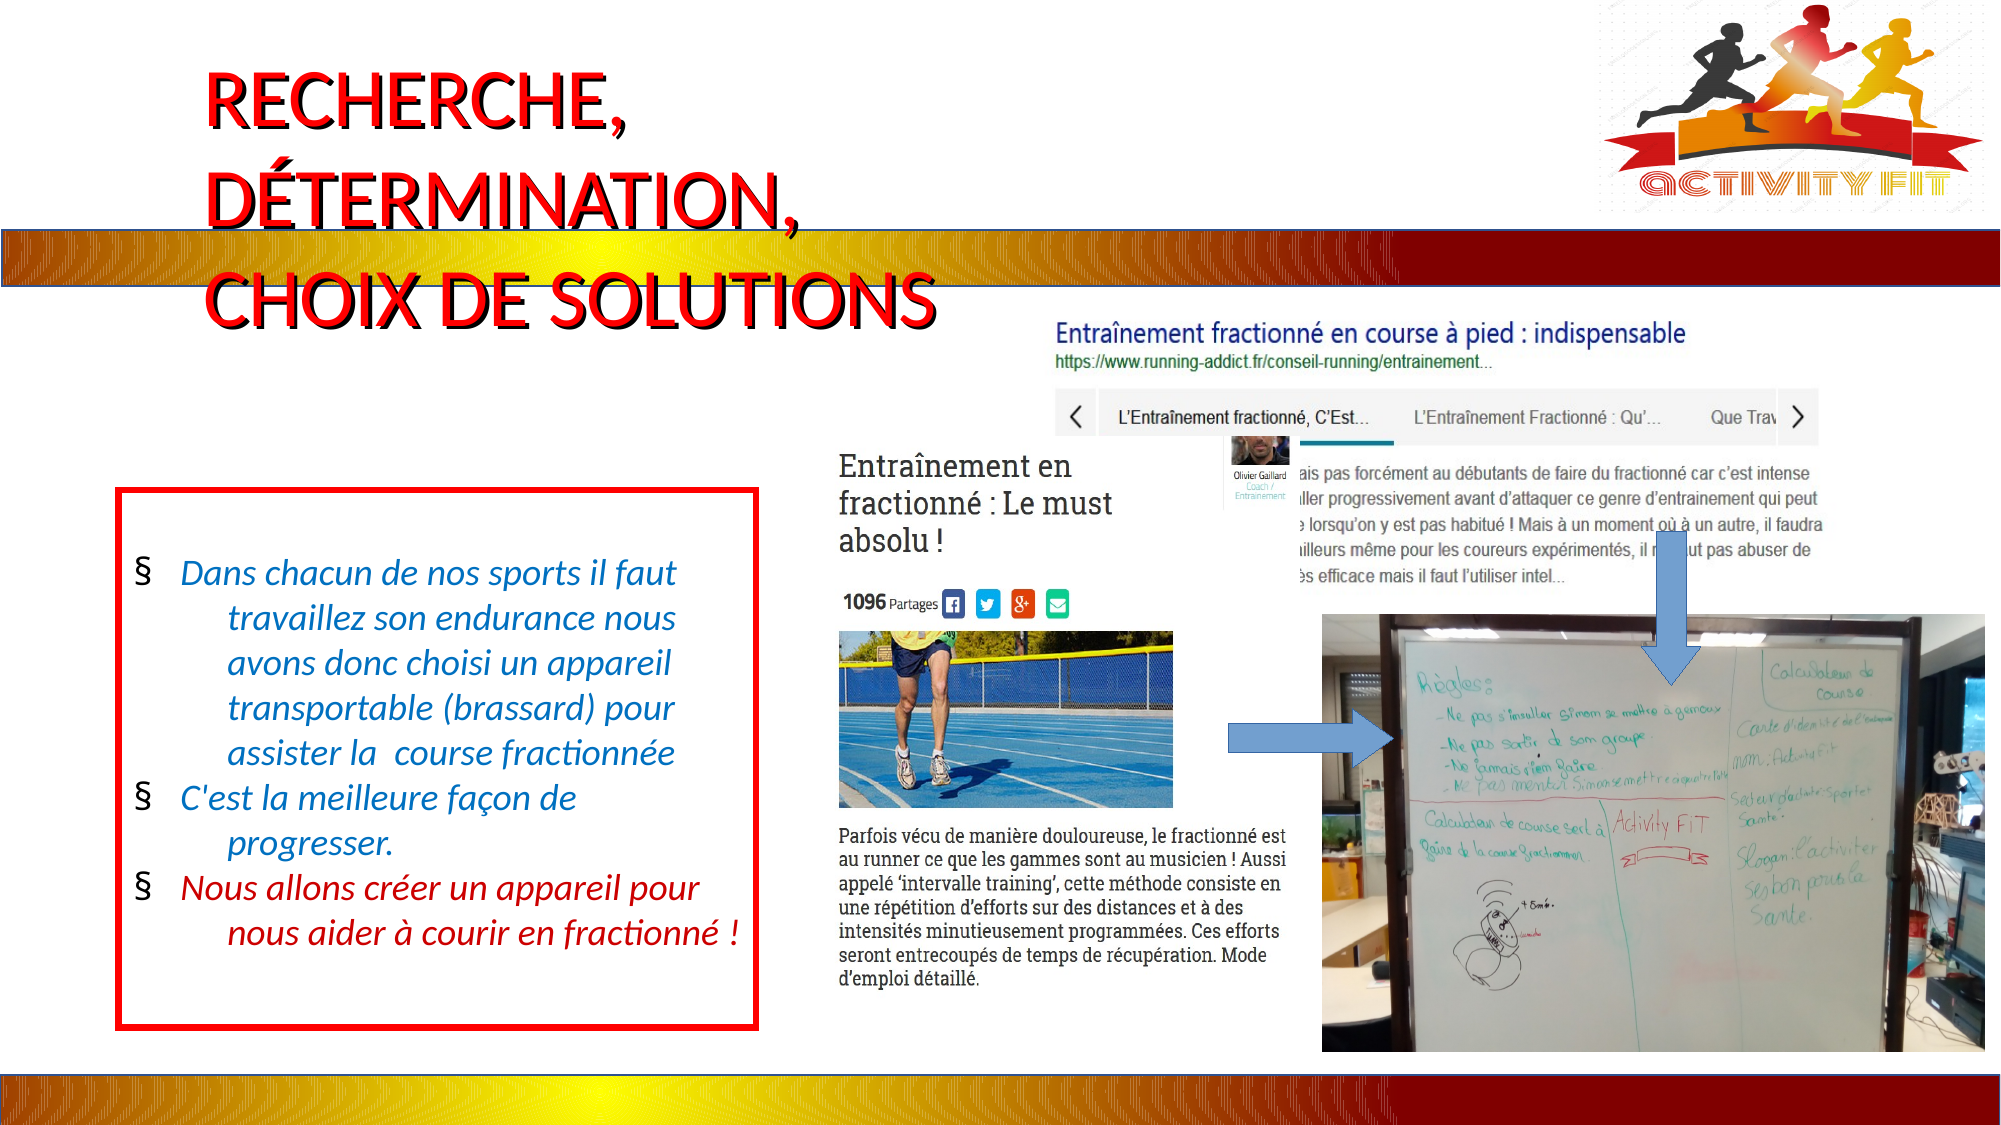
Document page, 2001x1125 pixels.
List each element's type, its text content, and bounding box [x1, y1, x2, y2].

picture [1594, 0, 1990, 213]
text_box RECHERCHE, DÉTERMINATION, CHOIX DE SOLUTIONS [188, 35, 1796, 354]
picture [814, 303, 1985, 1052]
text_box [1228, 708, 1394, 768]
text_box Dans chacun de nos sports il faut travaillez son endurance nous avons donc choisi un appareil transportable (brassard) pour assister la course fractionnée C'est la meilleure façon de progresser. Nous allons créer un appareil pour nous aider à courir en fractionné ! [118, 490, 756, 961]
text_box [1641, 531, 1701, 686]
